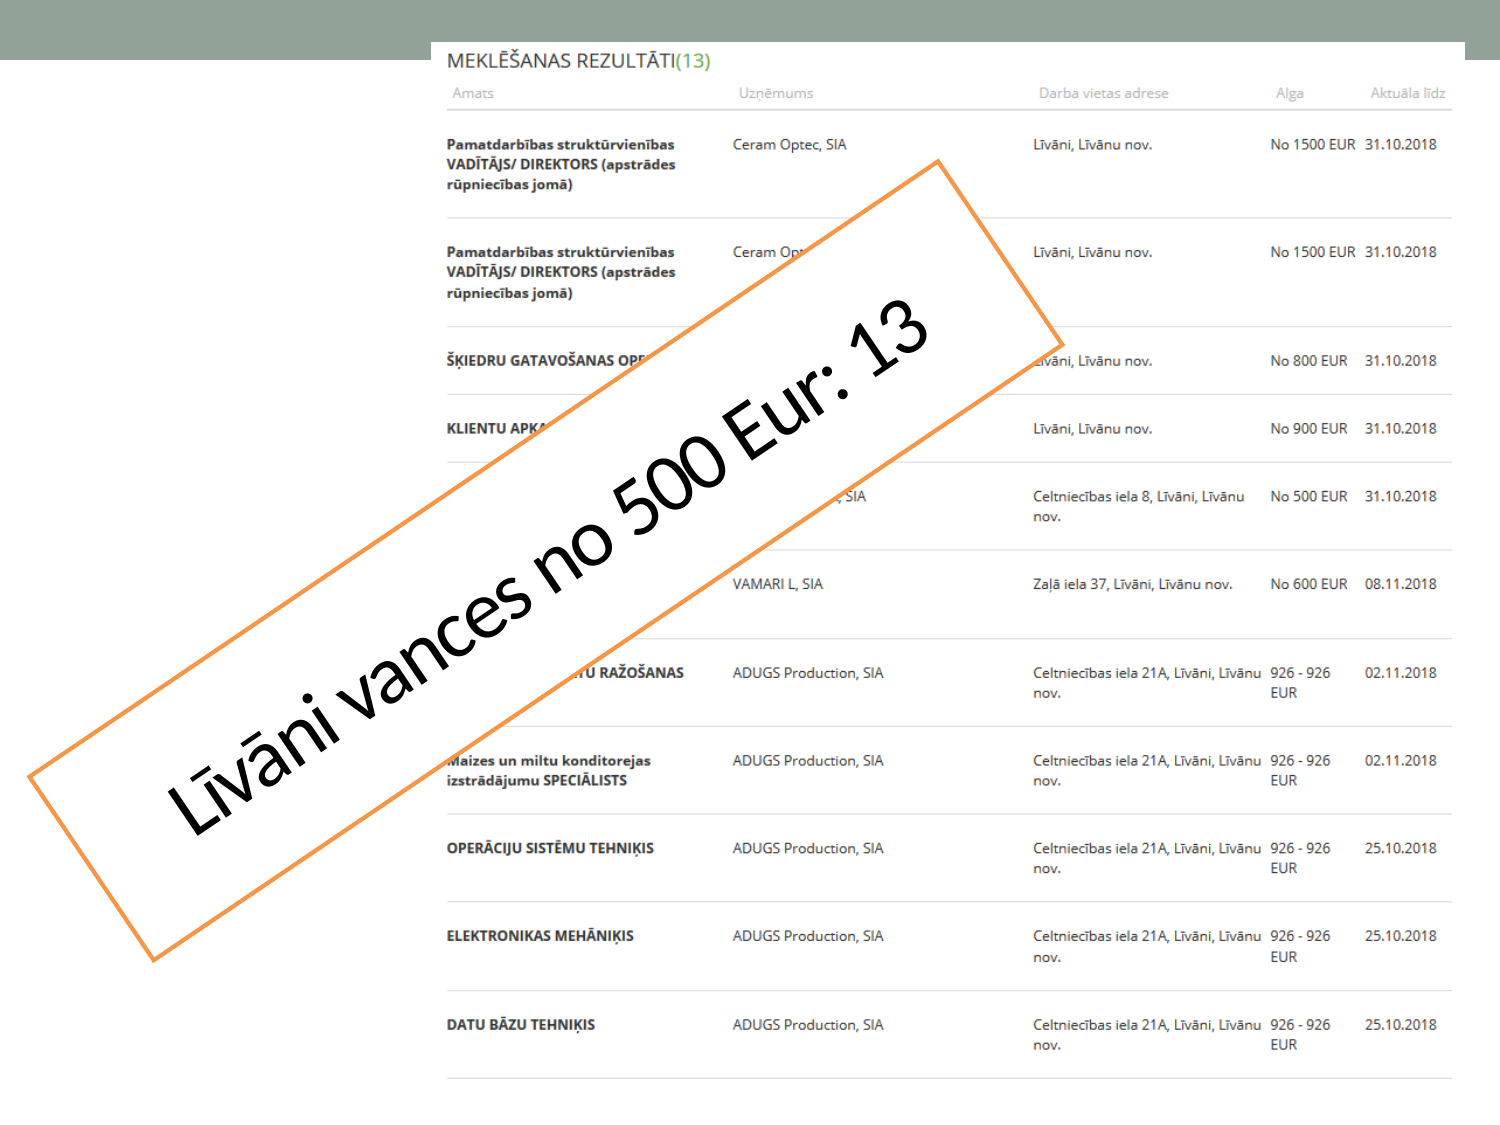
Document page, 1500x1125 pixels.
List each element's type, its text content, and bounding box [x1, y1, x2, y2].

title Līvāni vances no 500 Eur: 13 [29, 161, 1063, 961]
picture [431, 42, 1465, 1079]
